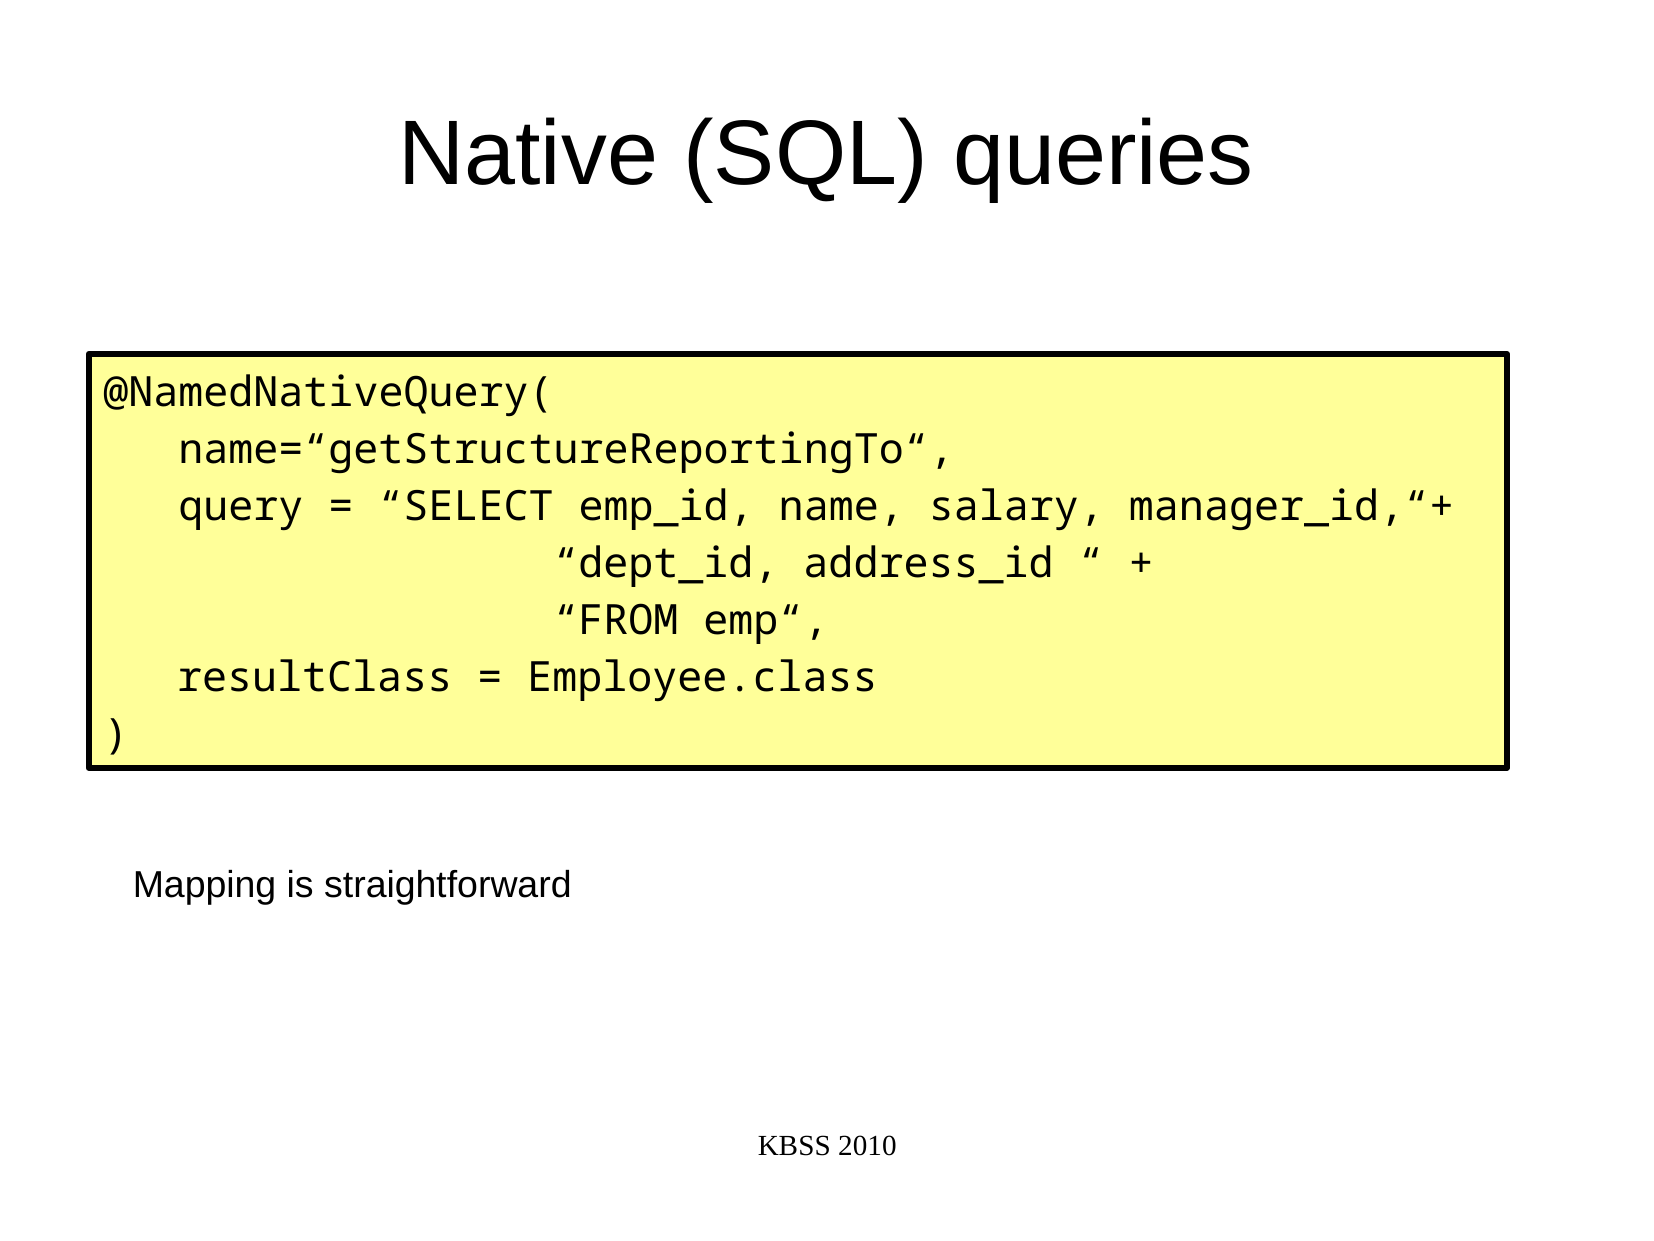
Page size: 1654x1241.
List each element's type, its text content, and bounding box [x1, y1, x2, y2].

title Native (SQL) queries [82, 49, 1571, 257]
text_box @NamedNativeQuery( name=“getStructureReportingTo“, query = “SELECT emp_id, name, salary, manager_id,“+ “dept_id, address_id “ + “FROM emp“, resultClass = Employee.class ) [88, 354, 1507, 709]
text_box Mapping is straightforward [118, 856, 586, 914]
